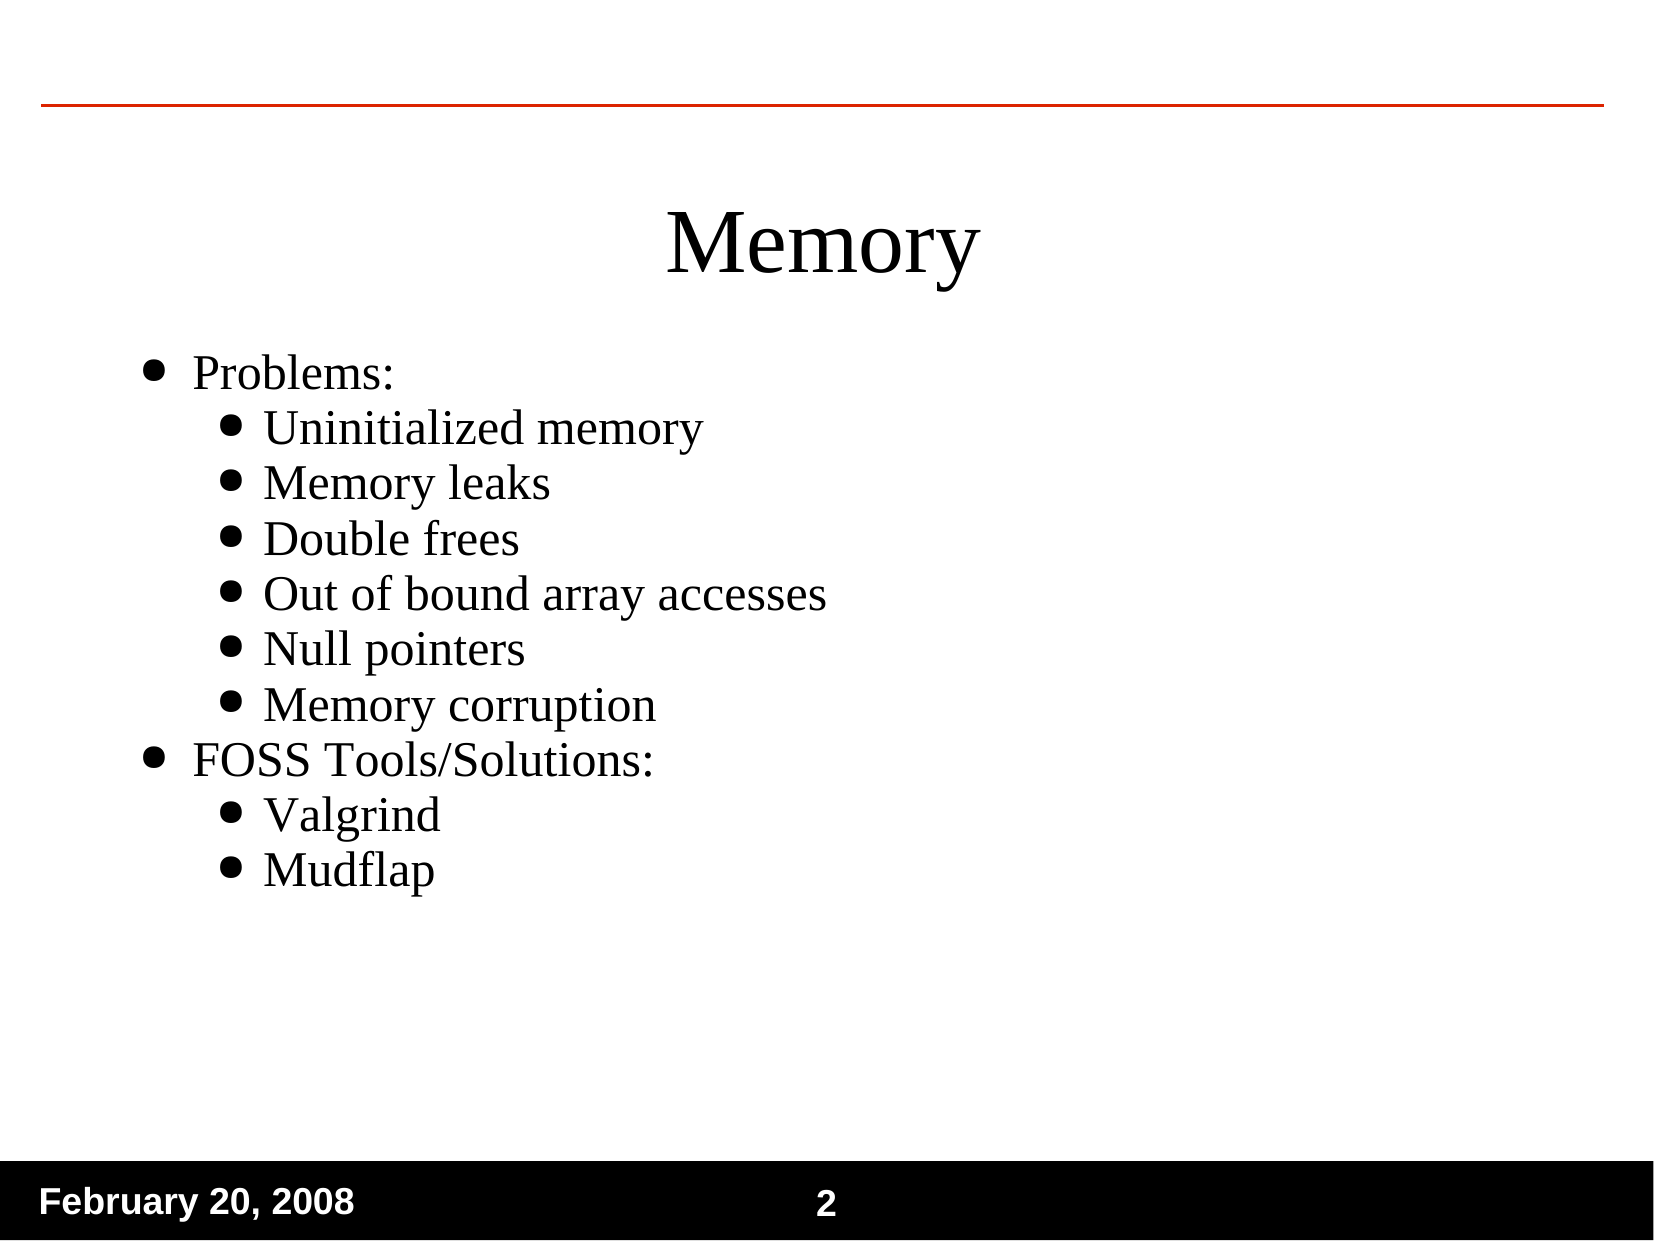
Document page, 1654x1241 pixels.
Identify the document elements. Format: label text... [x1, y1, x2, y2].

list Problems: Uninitialized memory Memory leaks Double frees Out of bound array accesses Null pointers Memory corruption FOSS Tools/Solutions: Valgrind Mudflap [121, 344, 1534, 1127]
title Memory [117, 137, 1530, 346]
